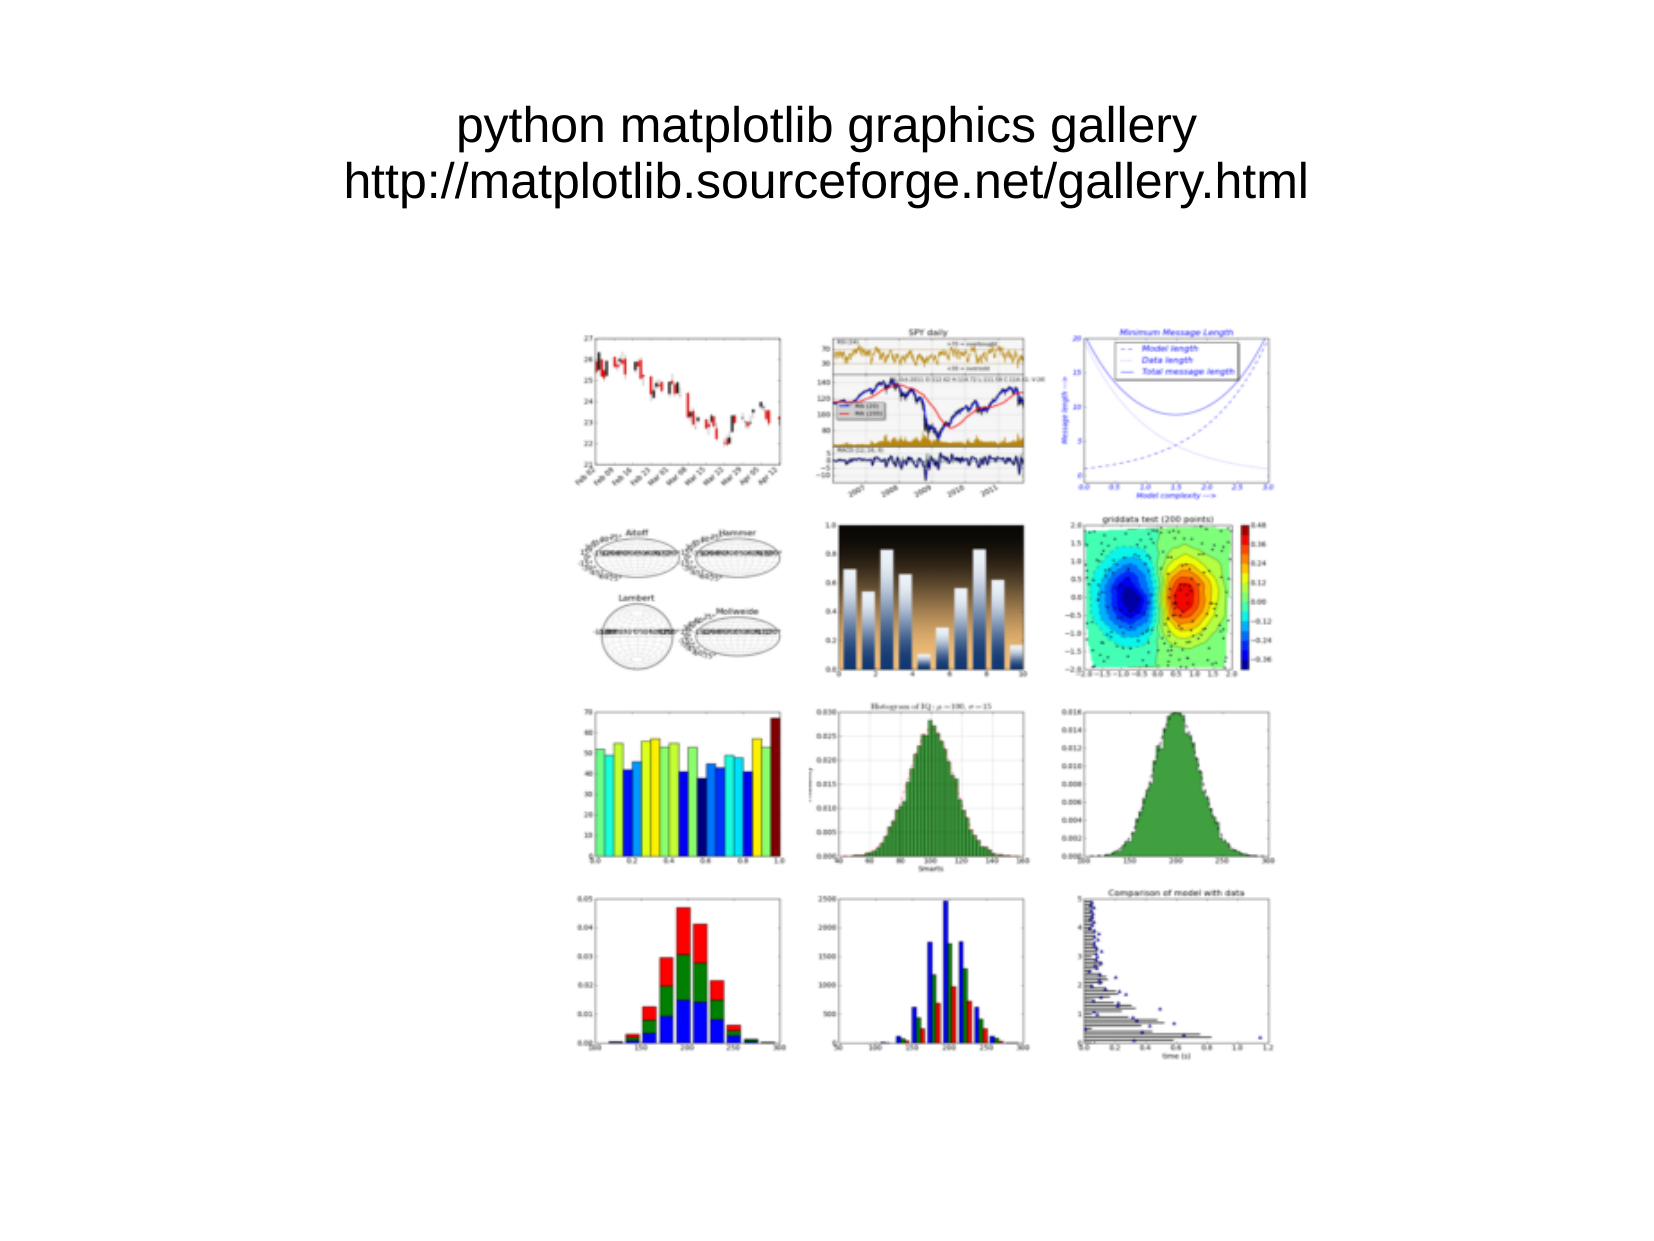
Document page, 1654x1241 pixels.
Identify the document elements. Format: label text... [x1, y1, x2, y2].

title python matplotlib graphics gallery http://matplotlib.sourceforge.net/gallery.html [82, 49, 1571, 257]
picture [548, 319, 1300, 1063]
